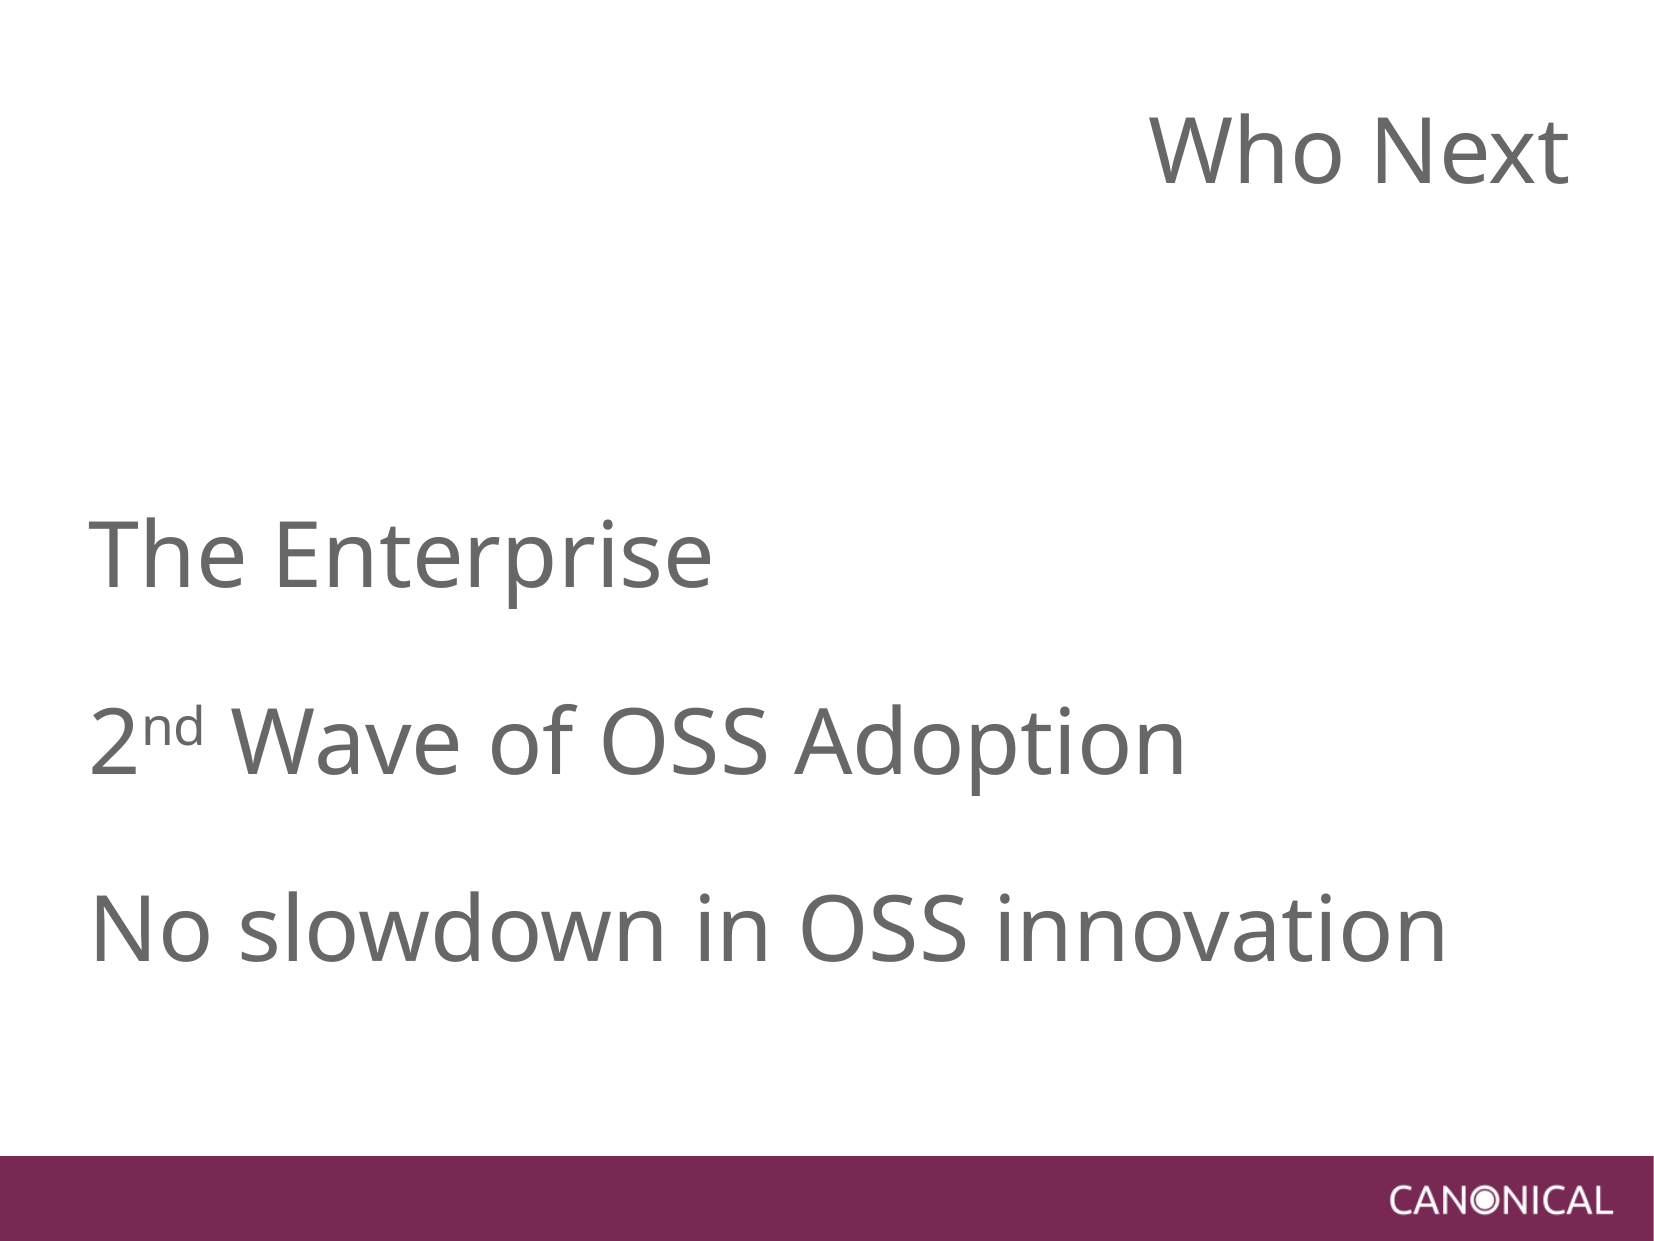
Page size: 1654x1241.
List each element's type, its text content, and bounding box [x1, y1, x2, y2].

subtitle Who Next [82, 56, 1571, 237]
picture [0, 1156, 1654, 1241]
text_box The Enterprise 2nd Wave of OSS Adoption No slowdown in OSS innovation [88, 354, 1577, 1123]
